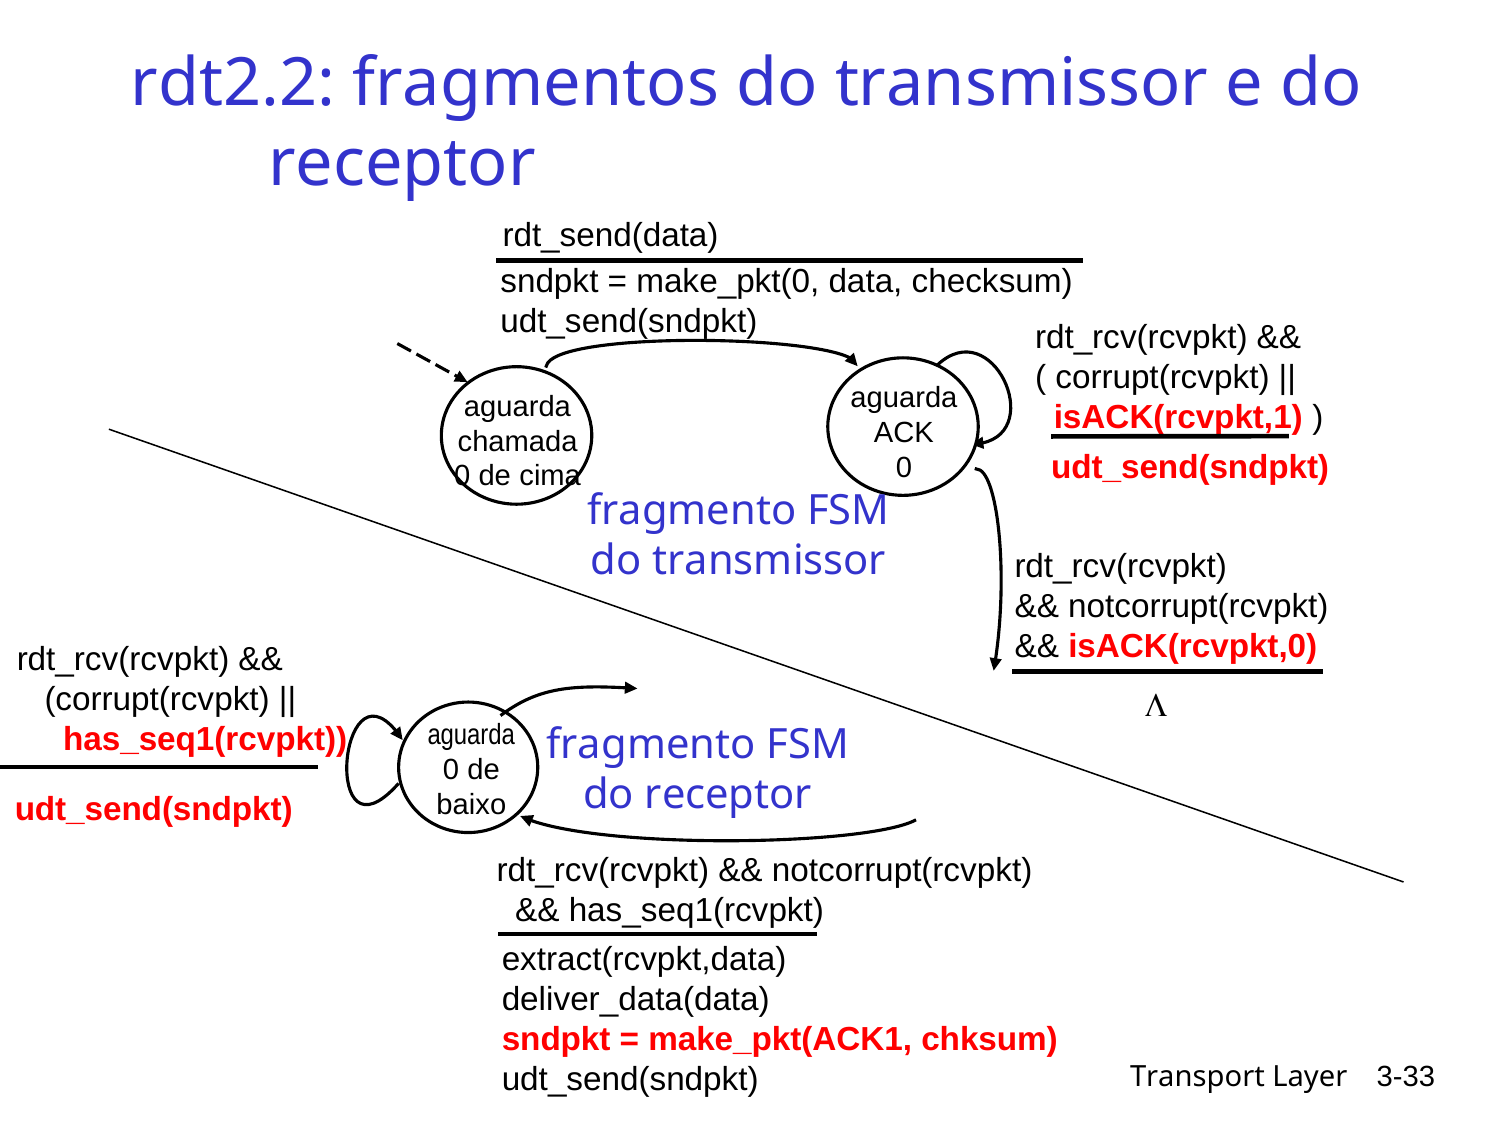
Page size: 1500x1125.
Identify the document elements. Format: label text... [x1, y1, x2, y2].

text_box [473, 366, 560, 379]
text_box [464, 480, 569, 505]
text_box [905, 471, 961, 496]
text_box Transport Layer [887, 1050, 1339, 1125]
text_box rdt_rcv(rcvpkt) && ( corrupt(rcvpkt) || isACK(rcvpkt,1) ) [1020, 308, 1467, 402]
text_box rdt2.2: fragmentos do transmissor e do receptor [115, 31, 1500, 156]
text_box udt_send(sndpkt) [1036, 437, 1385, 503]
text_box udt_send(sndpkt) [0, 779, 335, 848]
text_box rdt_rcv(rcvpkt) && notcorrupt(rcvpkt) && isACK(rcvpkt,0) [999, 536, 1396, 631]
text_box fragmento FSM do transmissor [572, 475, 905, 591]
text_box aguarda chamada 0 de cima [430, 379, 605, 480]
text_box aguarda 0 de baixo [405, 707, 537, 808]
text_box 3-<número> [1339, 1050, 1451, 1125]
text_box [860, 357, 946, 370]
text_box aguarda ACK 0 [816, 370, 992, 471]
text_box [845, 471, 898, 475]
text_box [413, 808, 523, 833]
text_box  [1125, 675, 1188, 731]
text_box [441, 702, 495, 707]
text_box rdt_rcv(rcvpkt) && (corrupt(rcvpkt) || has_seq1(rcvpkt)) [2, 629, 390, 735]
text_box rdt_rcv(rcvpkt) && notcorrupt(rcvpkt) && has_seq1(rcvpkt) [481, 840, 1129, 934]
text_box sndpkt = make_pkt(0, data, checksum) udt_send(sndpkt) [485, 251, 1097, 318]
text_box [398, 740, 405, 795]
text_box fragmento FSM do receptor [531, 709, 864, 826]
text_box extract(rcvpkt,data) deliver_data(data) sndpkt = make_pkt(ACK1, chksum) udt_send(sndpkt) [487, 929, 1173, 1044]
text_box rdt_send(data) [487, 205, 771, 253]
